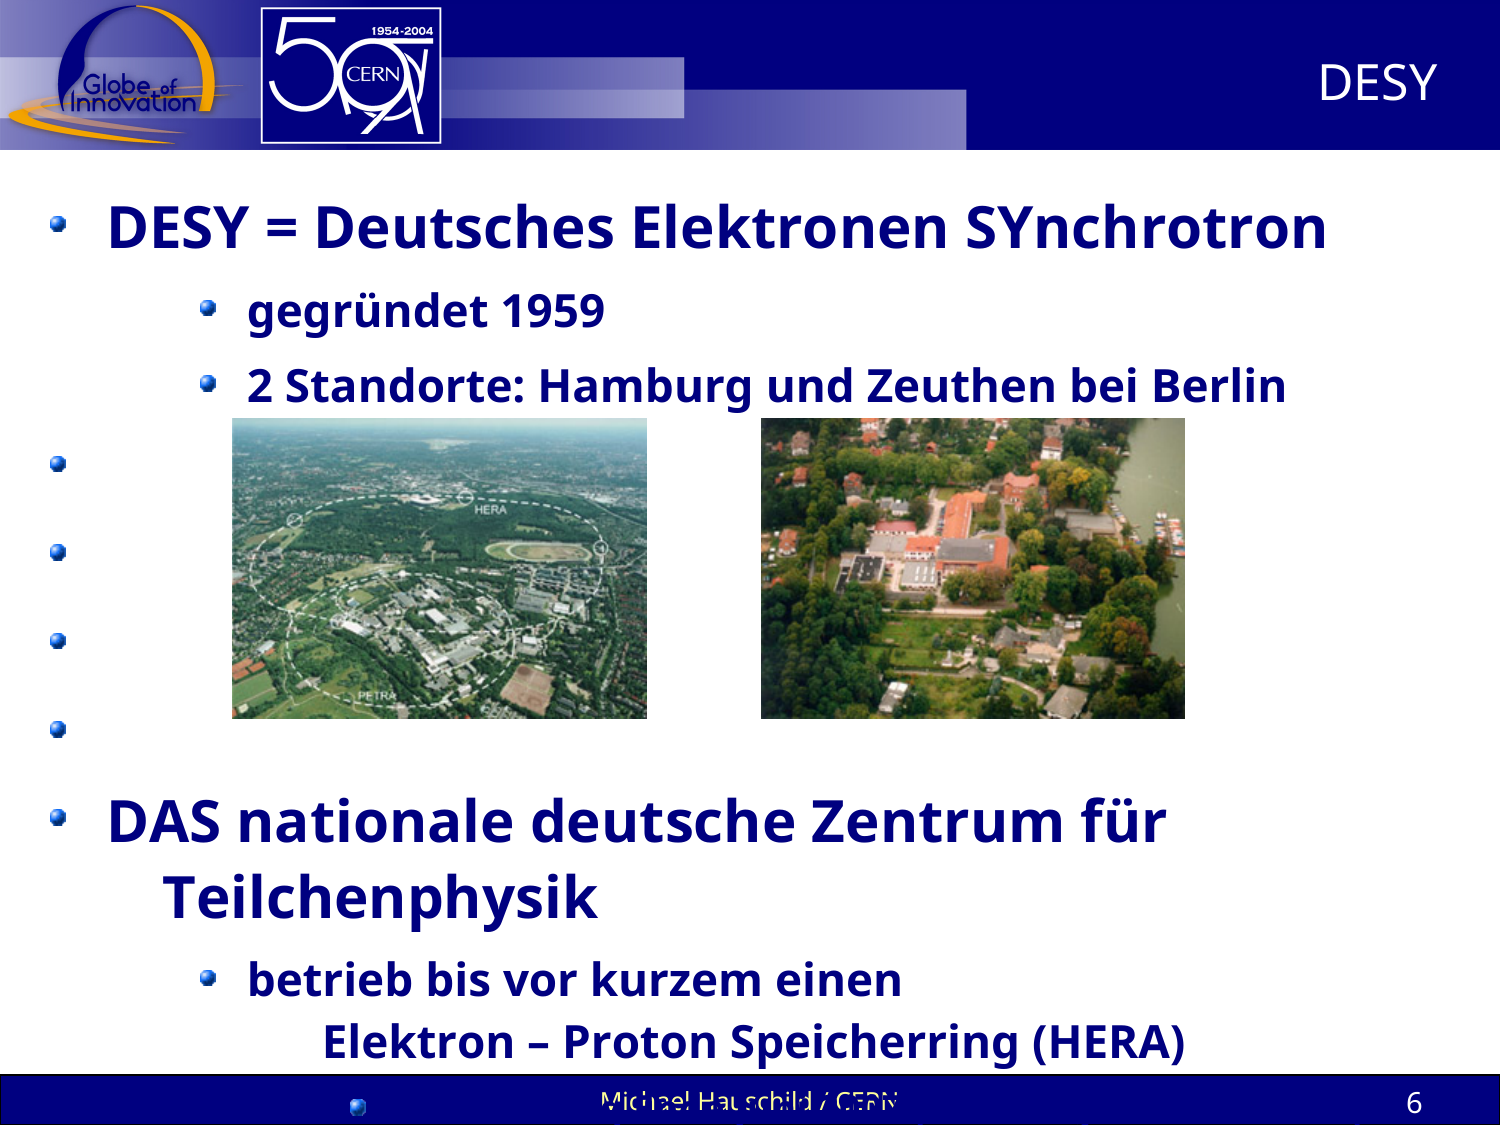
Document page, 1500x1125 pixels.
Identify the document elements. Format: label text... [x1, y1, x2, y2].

picture [761, 418, 1185, 719]
list DESY = Deutsches Elektronen SYnchrotron gegründet 1959 2 Standorte: Hamburg und Zeuthen bei Berlin DAS nationale deutsche Zentrum für Teilchenphysik betrieb bis vor kurzem einen Elektron – Proton Speicherring (HERA) Abschaltung Ende Juni 2007 (nach 15 Jahren Betrieb) [50, 187, 1438, 1038]
title DESY [450, 37, 1438, 126]
picture [0, 0, 1500, 150]
picture [232, 418, 647, 719]
picture [350, 1099, 366, 1116]
